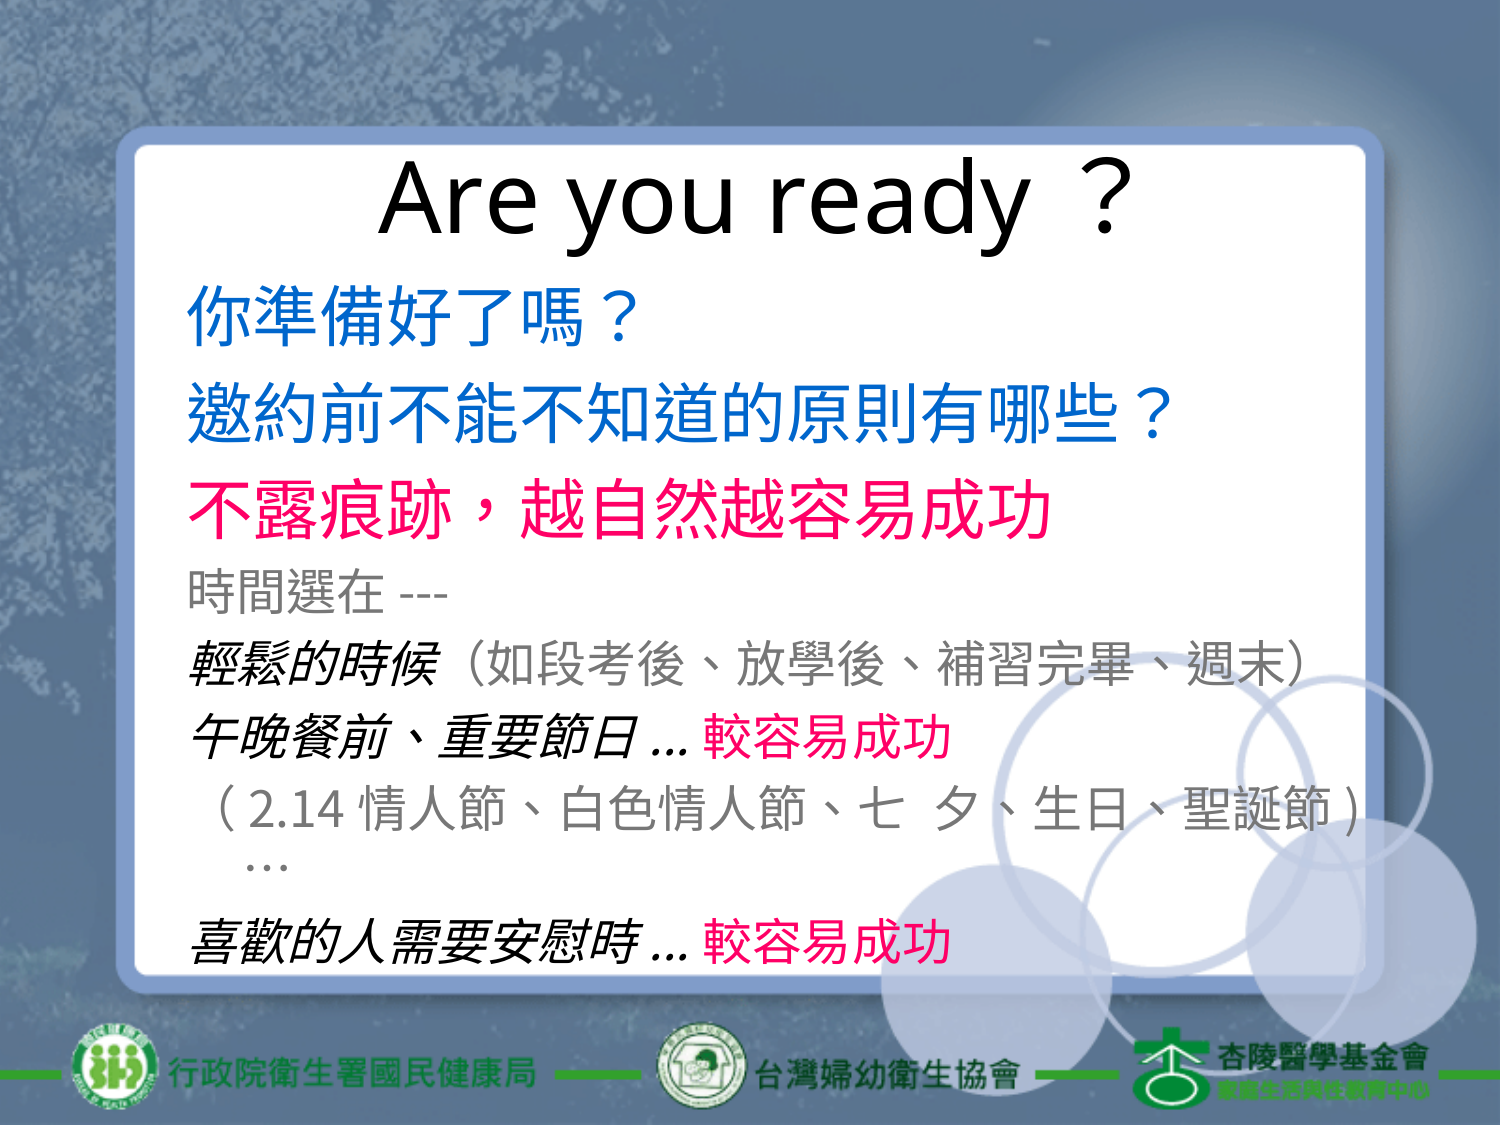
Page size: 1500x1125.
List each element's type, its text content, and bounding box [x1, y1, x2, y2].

title Are you ready？ [135, 207, 1400, 300]
picture [0, 0, 1500, 1125]
list 你準備好了嗎？ 邀約前不能不知道的原則有哪些？ 不露痕跡，越自然越容易成功 時間選在--- 輕鬆的時候（如段考後、放學後、補習完畢、週末） 午晚餐前、重要節日...較容易成功 （2.14情人節、白色情人節、七 夕、生日、聖誕節)… 喜歡的人需要安慰時...較容易成功 [171, 267, 1412, 953]
